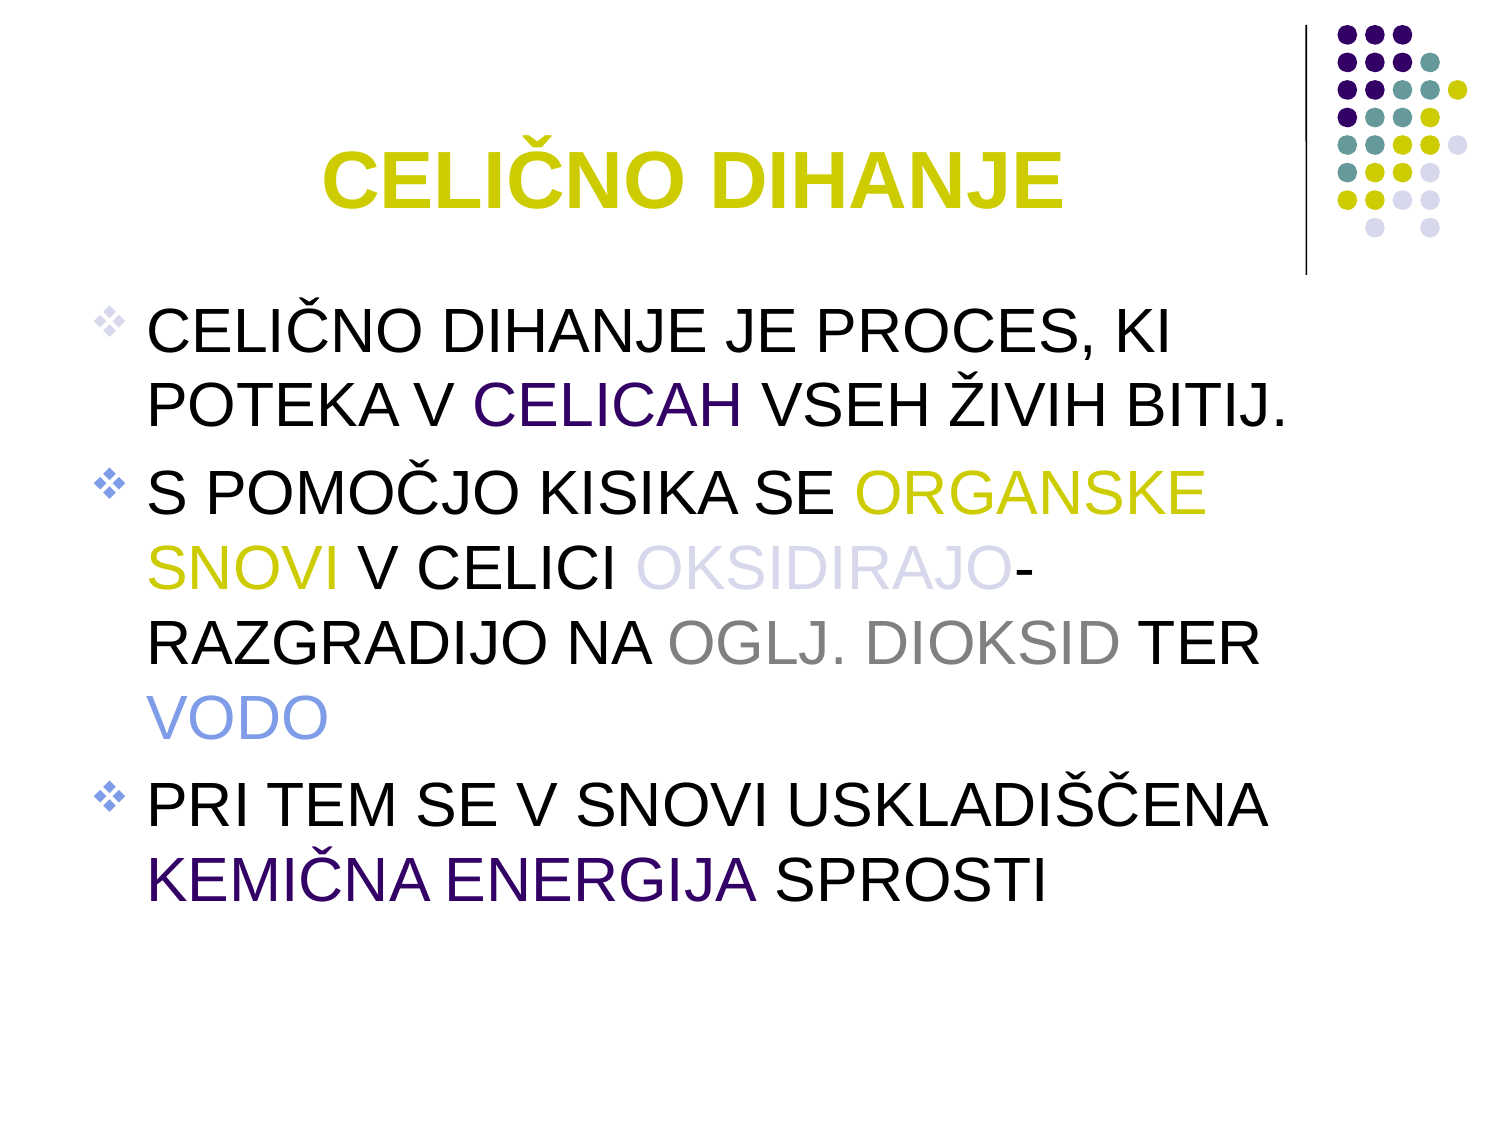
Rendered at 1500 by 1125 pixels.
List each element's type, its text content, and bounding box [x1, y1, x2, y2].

list CELIČNO DIHANJE JE PROCES, KI POTEKA V CELICAH VSEH ŽIVIH BITIJ. S POMOČJO KISIKA SE ORGANSKE SNOVI V CELICI OKSIDIRAJO-RAZGRADIJO NA OGLJ. DIOKSID TER VODO PRI TEM SE V SNOVI USKLADIŠČENA KEMIČNA ENERGIJA SPROSTI [75, 282, 1425, 1006]
title CELIČNO DIHANJE [75, 20, 1313, 233]
